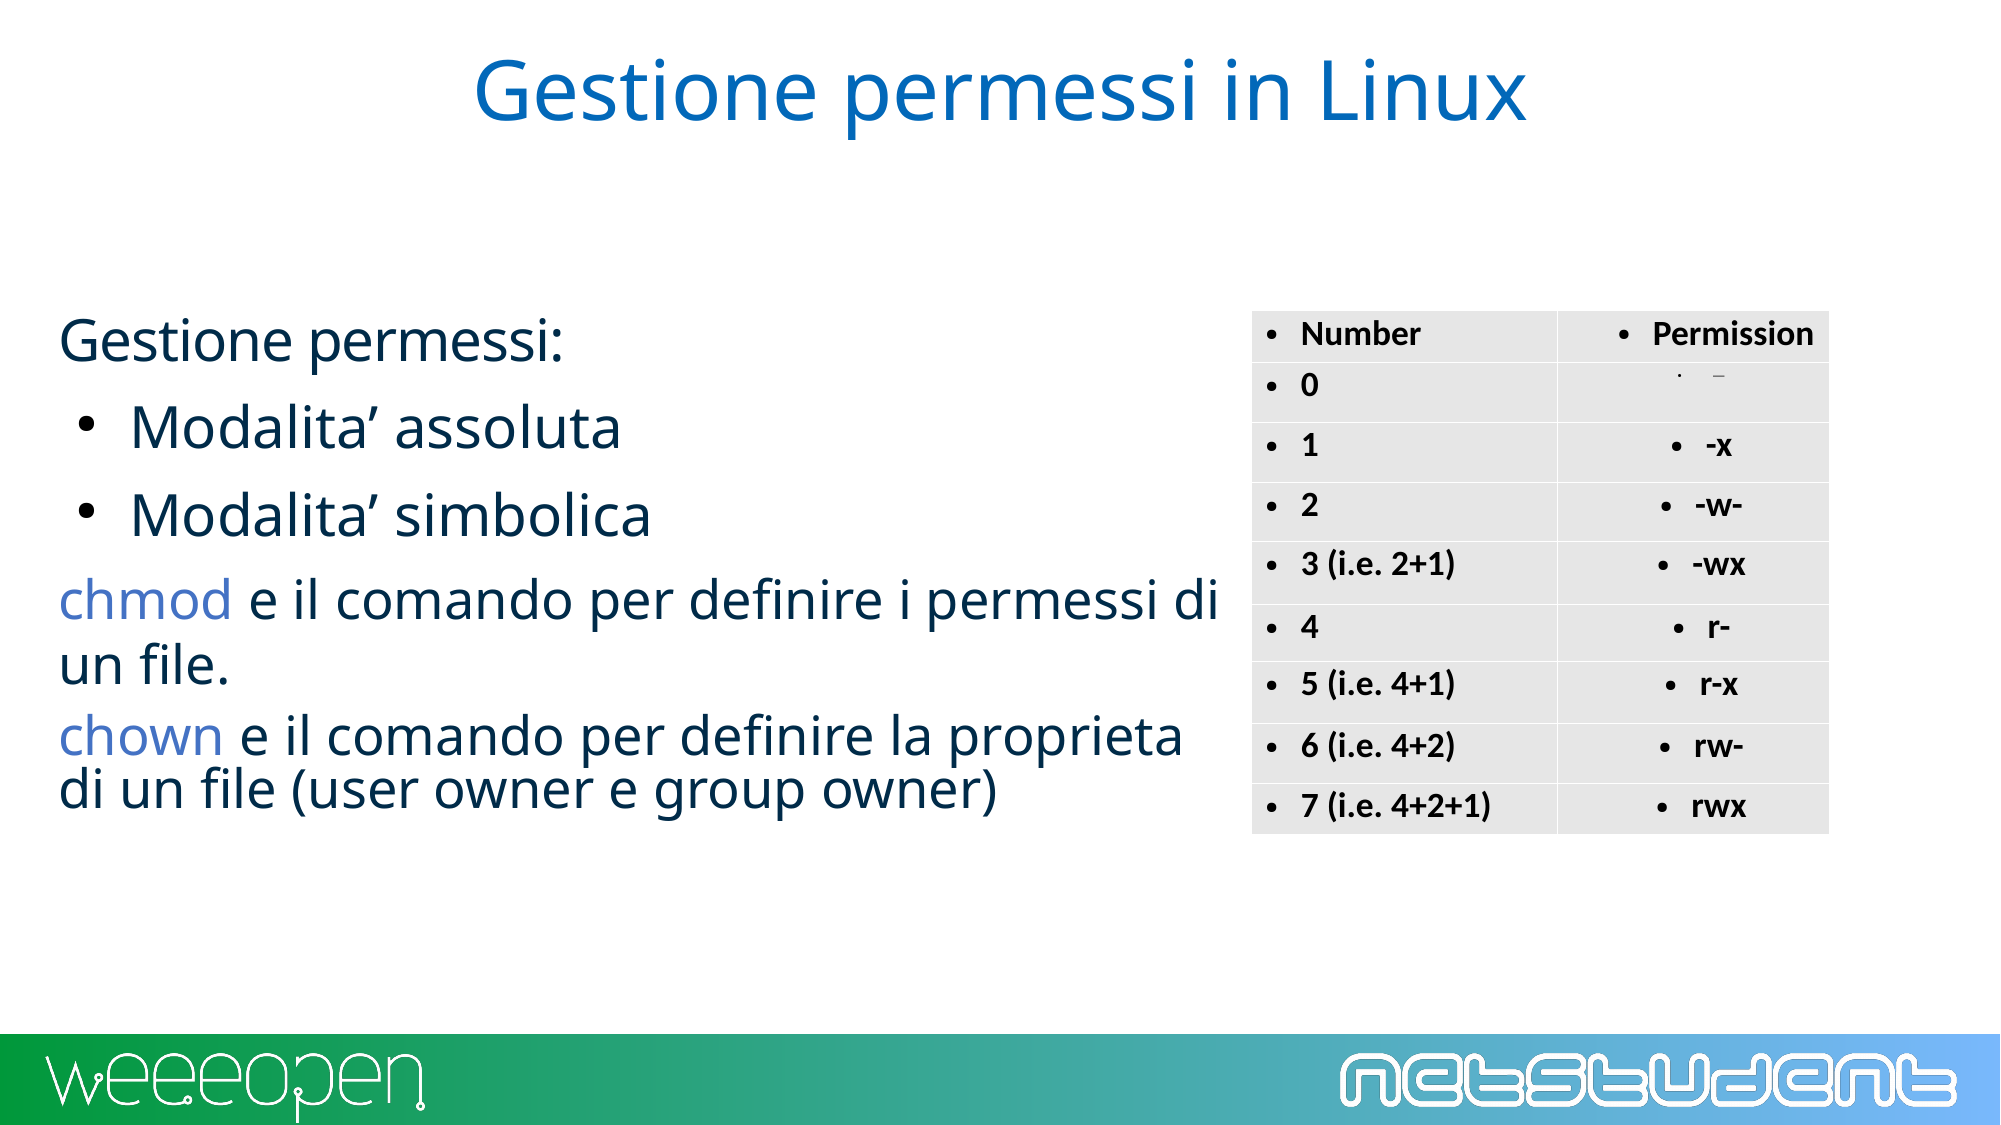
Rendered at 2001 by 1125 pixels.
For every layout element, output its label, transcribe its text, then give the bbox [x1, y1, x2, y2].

table_cell 5 (i.e. 4+1) [1252, 662, 1557, 723]
title Gestione permessi in Linux [43, 29, 1959, 247]
table_cell rwx [1558, 784, 1829, 834]
picture [1340, 1053, 1957, 1107]
table_cell 7 (i.e. 4+2+1) [1252, 784, 1557, 834]
table_cell 2 [1252, 483, 1557, 541]
table_cell 1 [1252, 423, 1557, 482]
picture [45, 1053, 425, 1123]
list Gestione permessi: Modalita’ assoluta Modalita’ simbolica chmod e il comando per definire i permessi di un file. chown e il comando per definire la proprieta di un file (user owner e group owner) [43, 295, 1241, 1010]
table_cell rw- [1558, 724, 1829, 783]
table_cell 3 (i.e. 2+1) [1252, 542, 1557, 604]
table_cell 4 [1252, 605, 1557, 661]
table_cell 6 (i.e. 4+2) [1252, 724, 1557, 783]
table_header Permission [1558, 311, 1829, 362]
table_cell r- [1558, 605, 1829, 661]
table_cell 0 [1252, 363, 1557, 422]
table_cell -w- [1558, 483, 1829, 541]
table_header Number [1252, 311, 1557, 362]
table_cell r-x [1558, 662, 1829, 723]
table_cell -x [1558, 423, 1829, 482]
table_cell — [1558, 363, 1829, 422]
table_cell -wx [1558, 542, 1829, 604]
